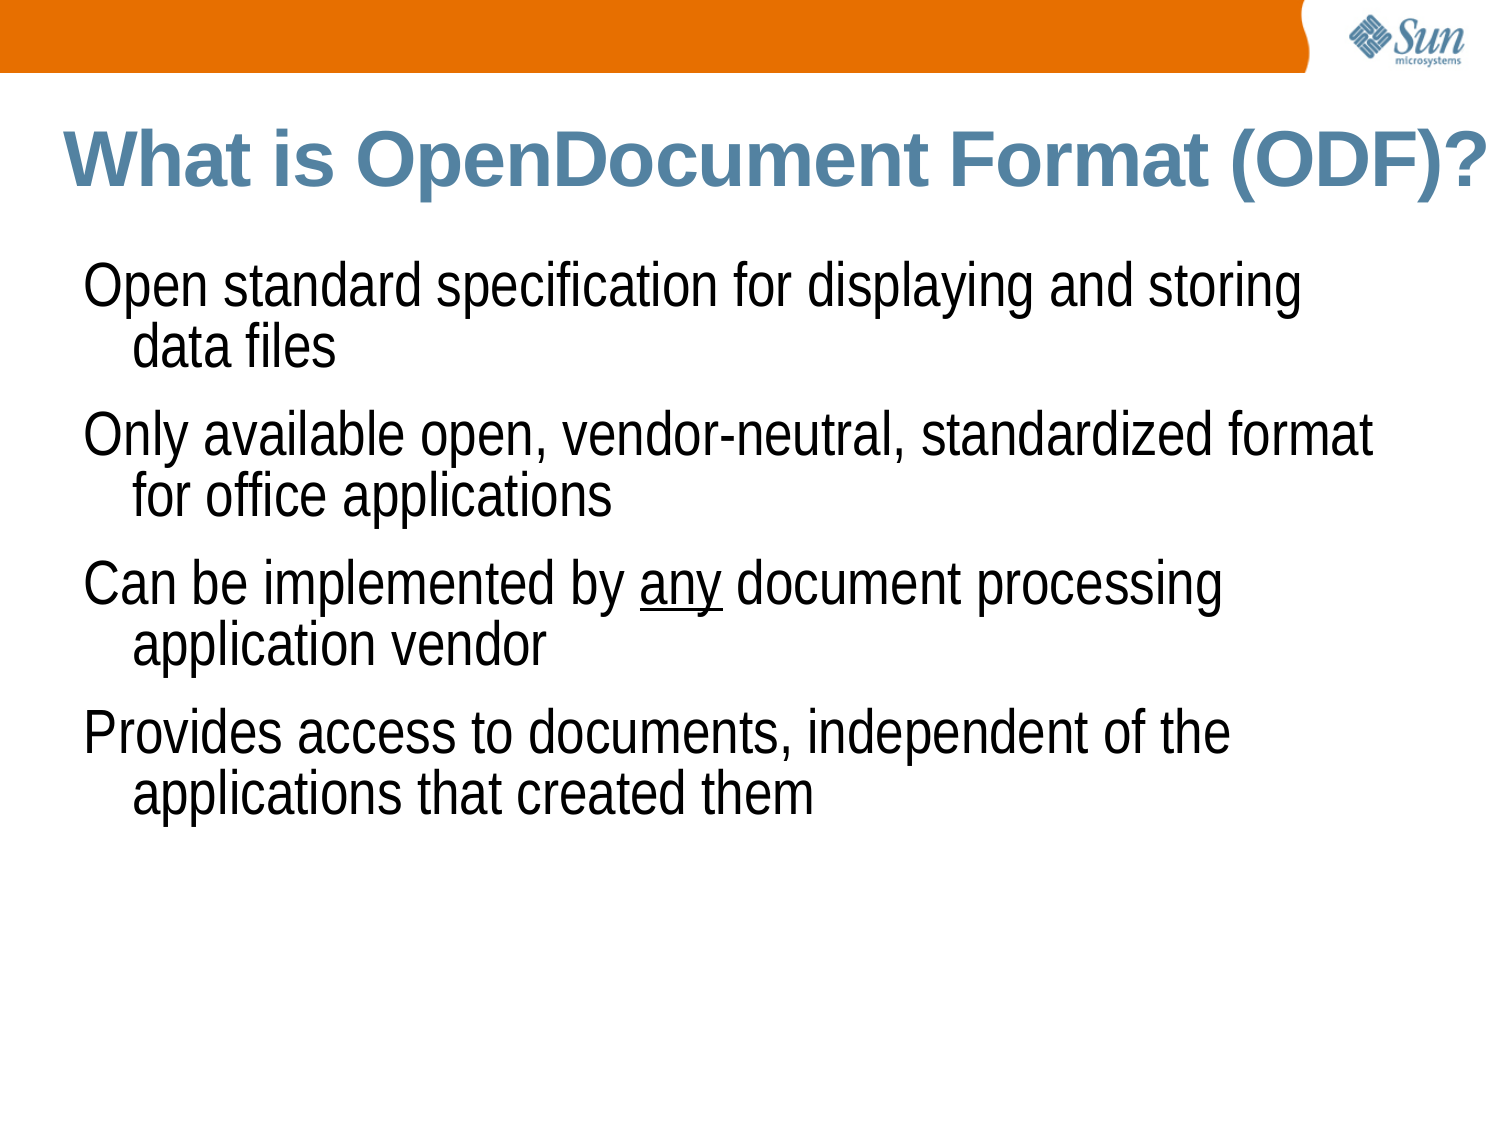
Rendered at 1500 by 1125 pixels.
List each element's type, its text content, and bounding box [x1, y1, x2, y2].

picture [0, 0, 1500, 73]
title What is OpenDocument Format (ODF)? [63, 123, 1500, 227]
list Open standard specification for displaying and storing data files Only available open, vendor-neutral, standardized format for office applications Can be implemented by any document processing application vendor Provides access to documents, independent of the applications that created them [64, 258, 1401, 1062]
